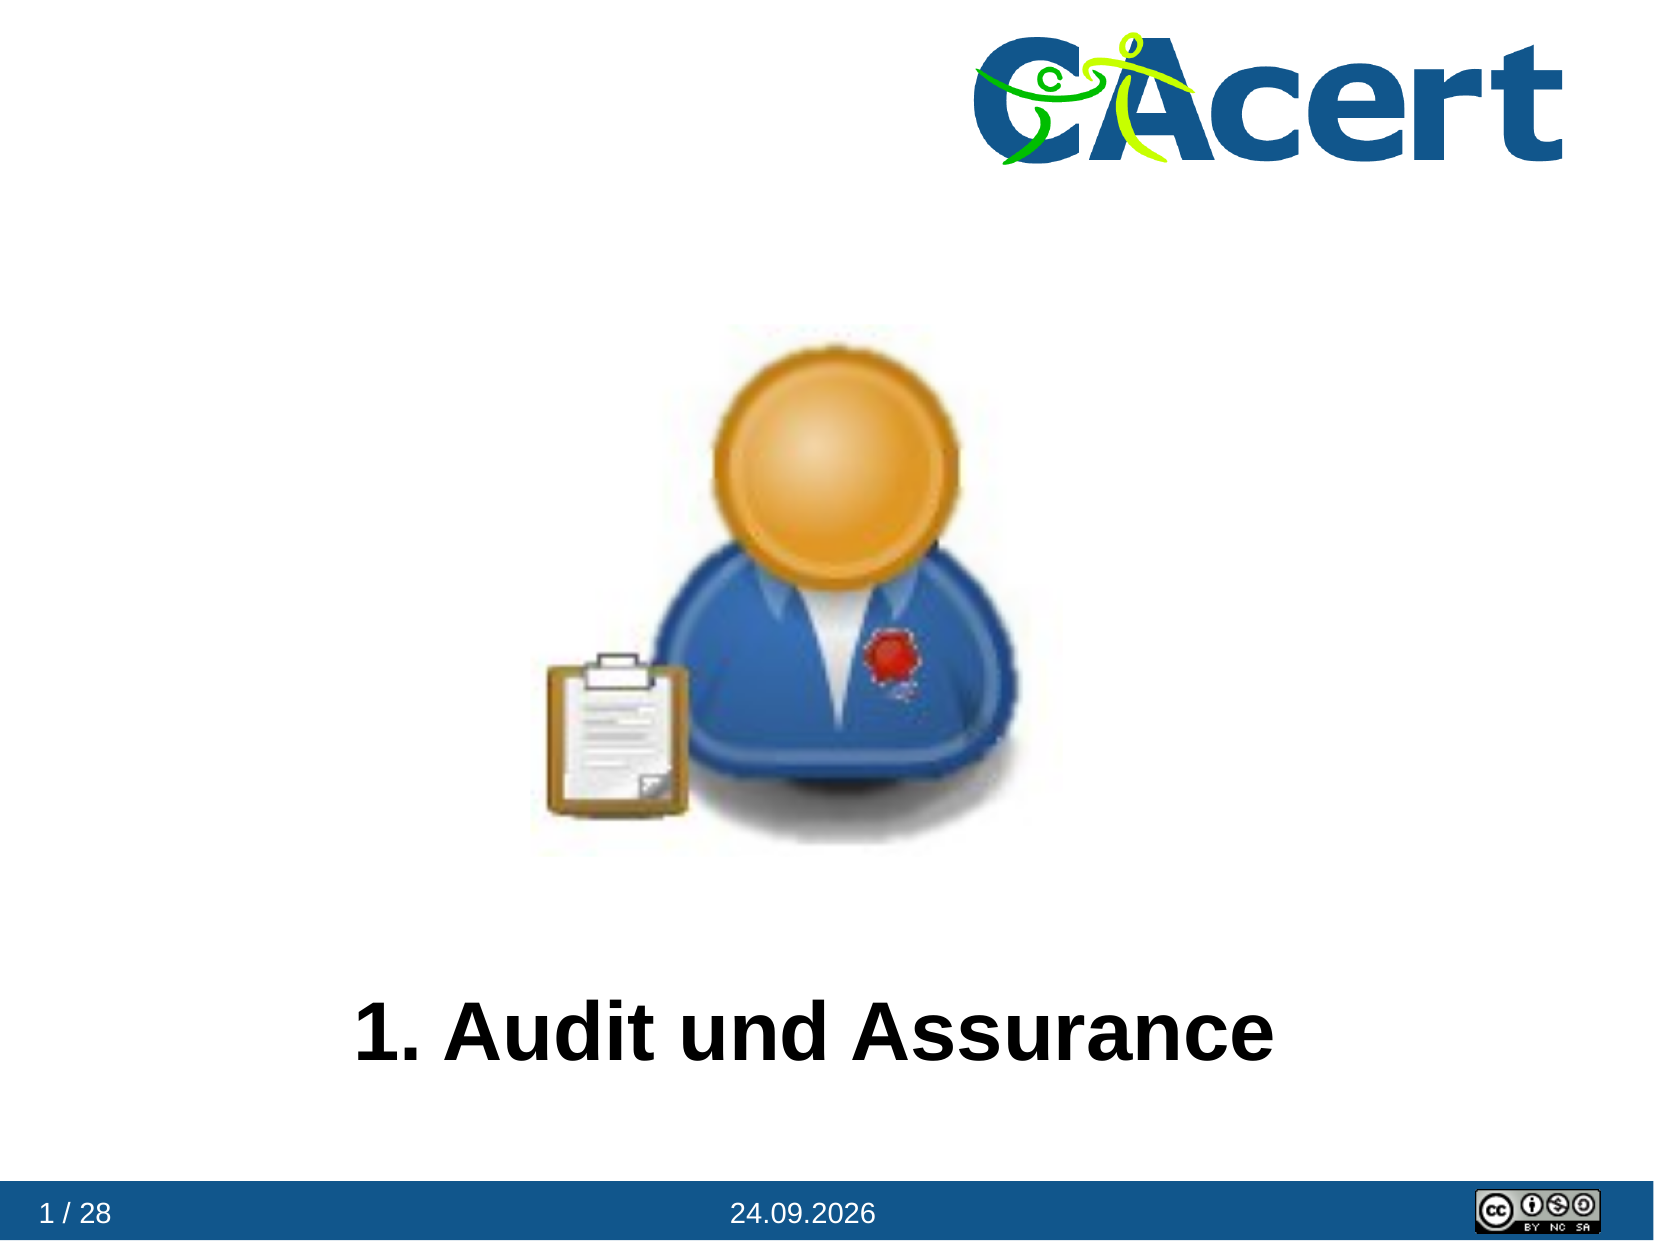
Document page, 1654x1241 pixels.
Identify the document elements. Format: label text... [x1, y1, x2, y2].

picture [1475, 1189, 1601, 1234]
picture [972, 30, 1564, 166]
title 1. Audit und Assurance [70, 941, 1560, 1123]
picture [530, 324, 1063, 857]
